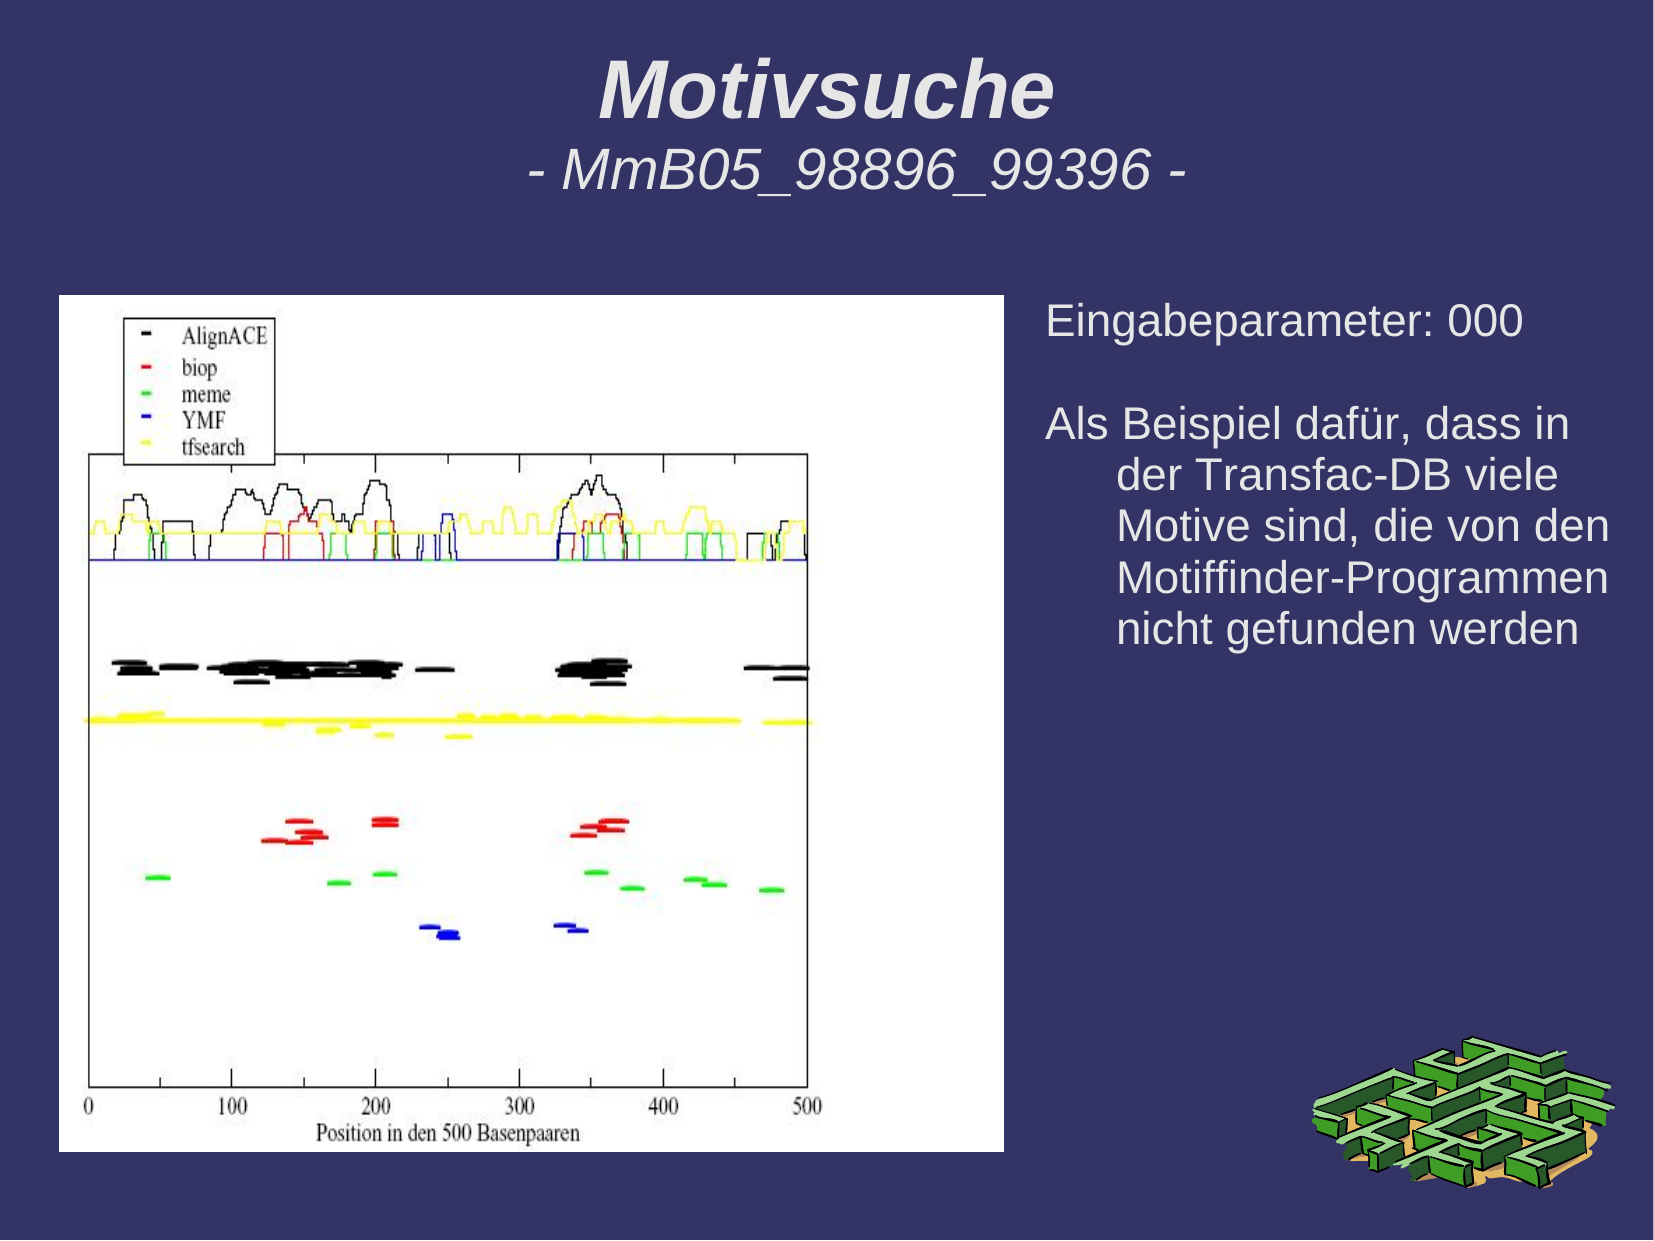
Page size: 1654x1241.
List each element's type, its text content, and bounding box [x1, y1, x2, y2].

title Motivsuche - MmB05_98896_99396 - [121, 19, 1534, 227]
picture [59, 295, 1004, 1152]
list Eingabeparameter: 000 Als Beispiel dafür, dass in der Transfac-DB viele Motive sind, die von den Motiffinder-Programmen nicht gefunden werden [1033, 295, 1625, 1147]
